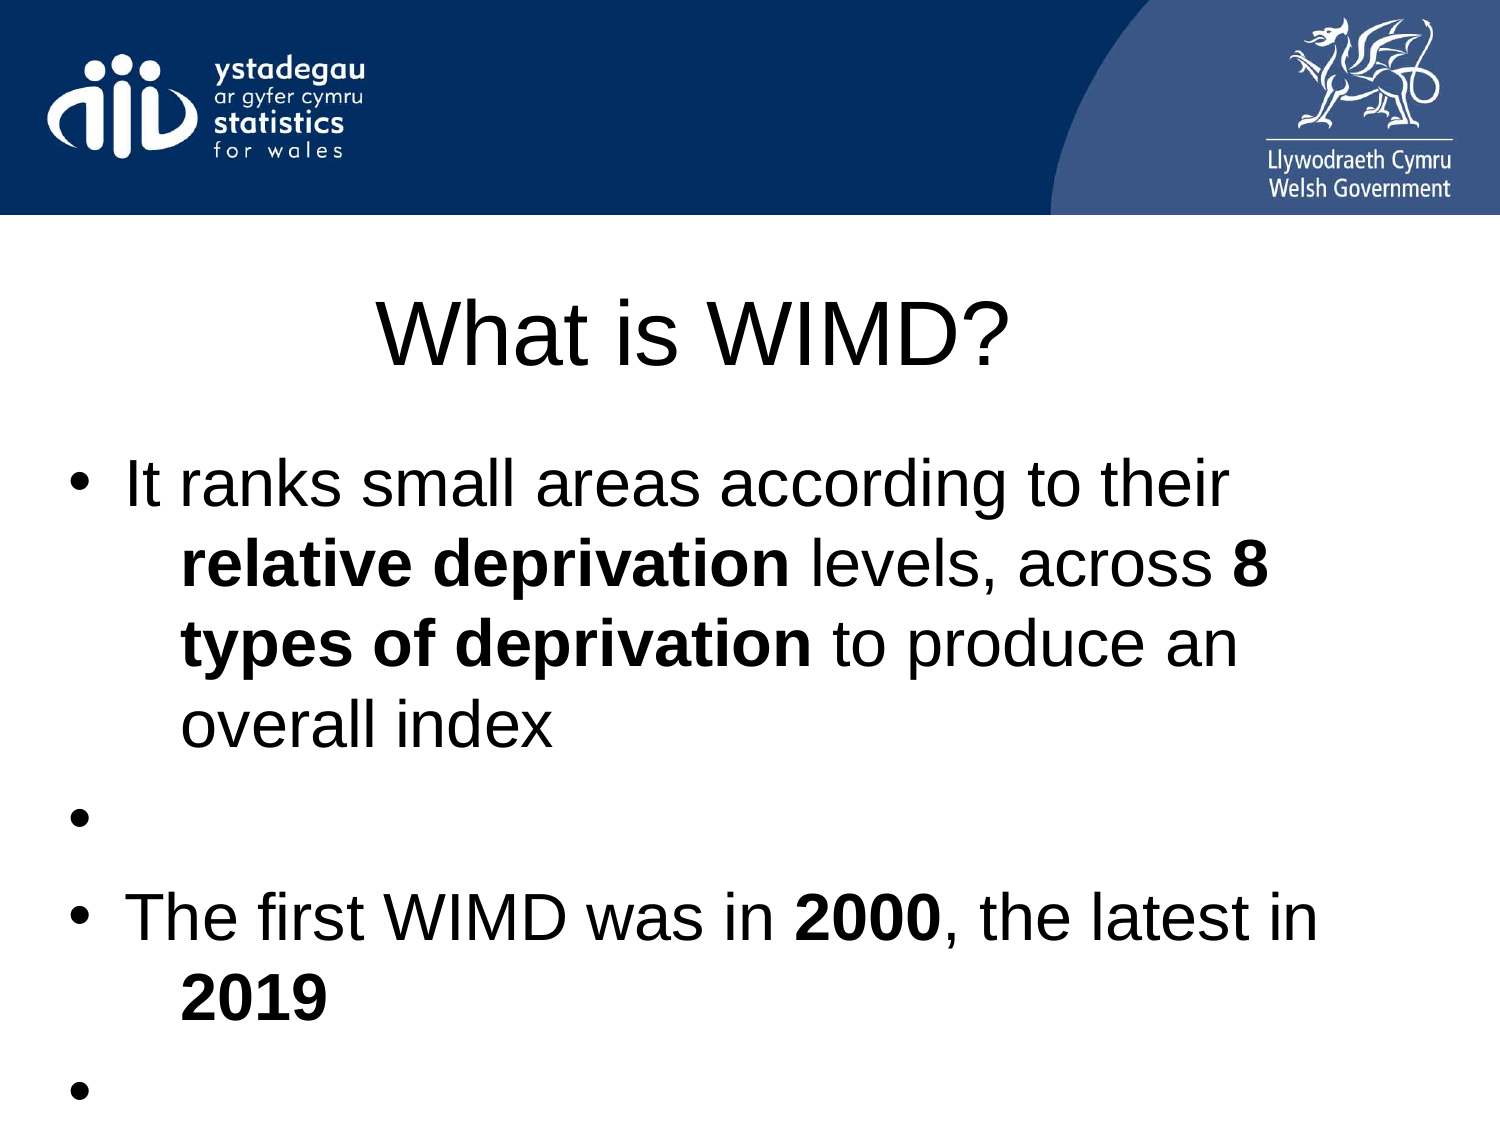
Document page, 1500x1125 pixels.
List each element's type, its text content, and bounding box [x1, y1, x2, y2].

picture [0, 0, 1500, 215]
list It ranks small areas according to their relative deprivation levels, across 8 types of deprivation to produce an overall index The first WIMD was in 2000, the latest in 2019 [53, 432, 1353, 1059]
title What is WIMD? [360, 239, 1093, 418]
